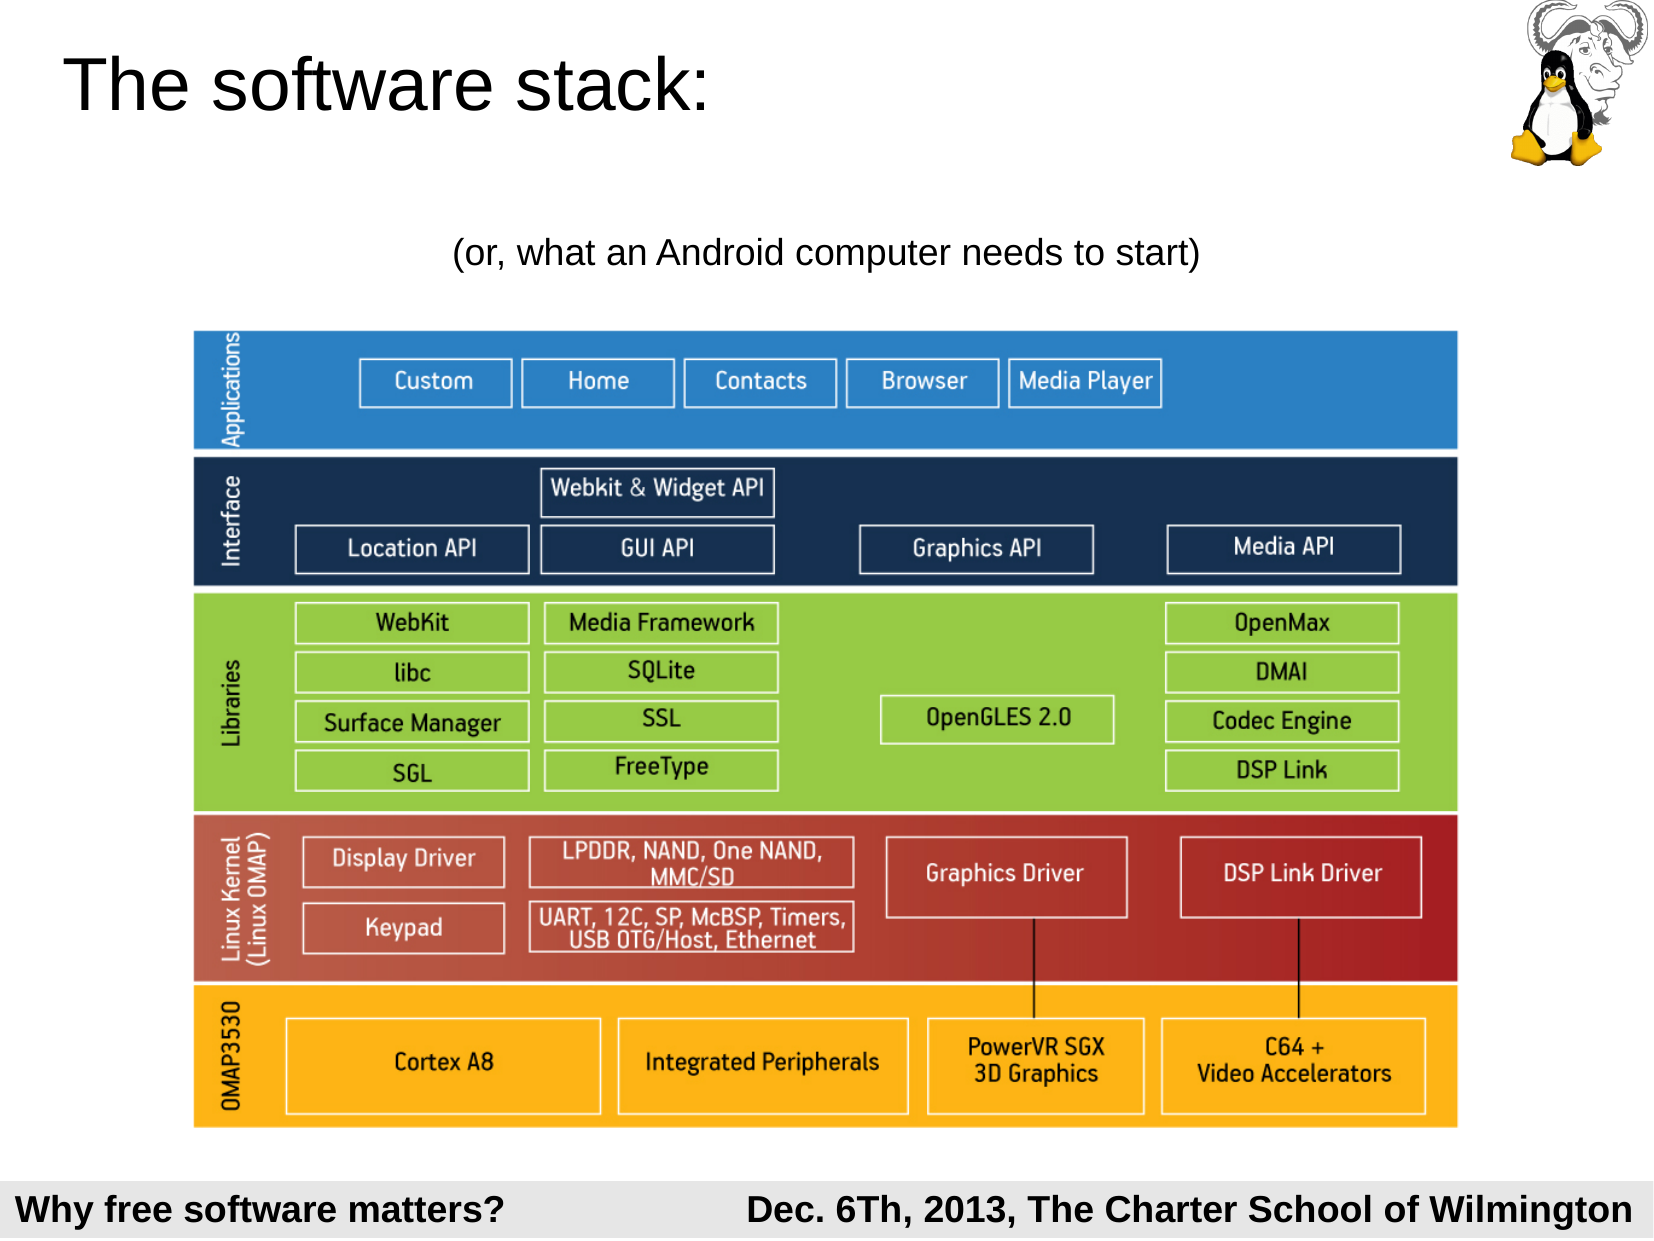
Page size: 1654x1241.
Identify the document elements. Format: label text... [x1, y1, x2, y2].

text_box The software stack: [47, 35, 1501, 135]
picture [193, 330, 1461, 1128]
text_box Why free software matters? Dec. 6Th, 2013, The Charter School of Wilmington [0, 1181, 1654, 1238]
text_box (or, what an Android computer needs to start) [437, 224, 1217, 282]
picture [1511, 0, 1648, 166]
